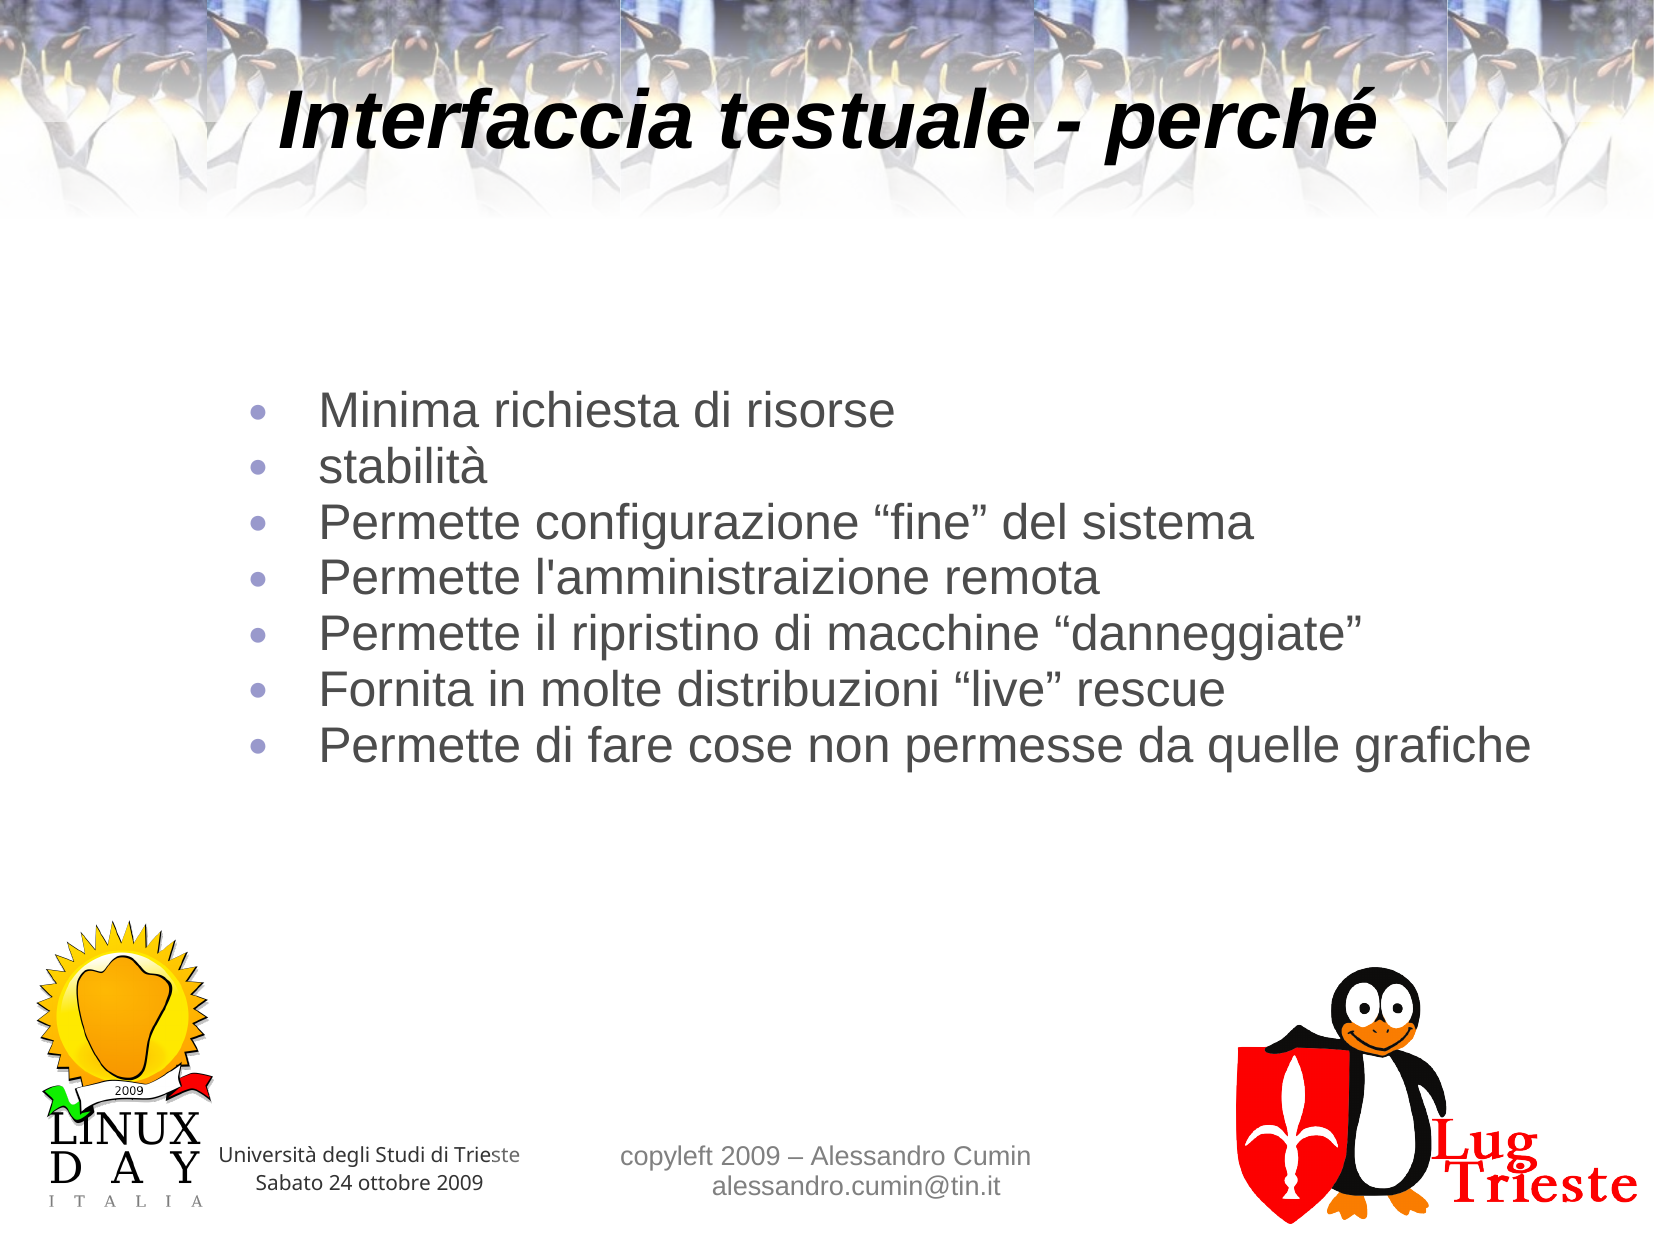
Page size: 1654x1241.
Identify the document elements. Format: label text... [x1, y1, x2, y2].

picture [36, 920, 214, 1207]
title Interfaccia testuale - perché [49, 16, 1609, 224]
picture [1236, 967, 1637, 1224]
list Minima richiesta di risorse stabilità Permette configurazione “fine” del sistema Permette l'amministraizione remota Permette il ripristino di macchine “danneggiate” Fornita in molte distribuzioni “live” rescue Permette di fare cose non permesse da quelle grafiche [141, 252, 1568, 1015]
